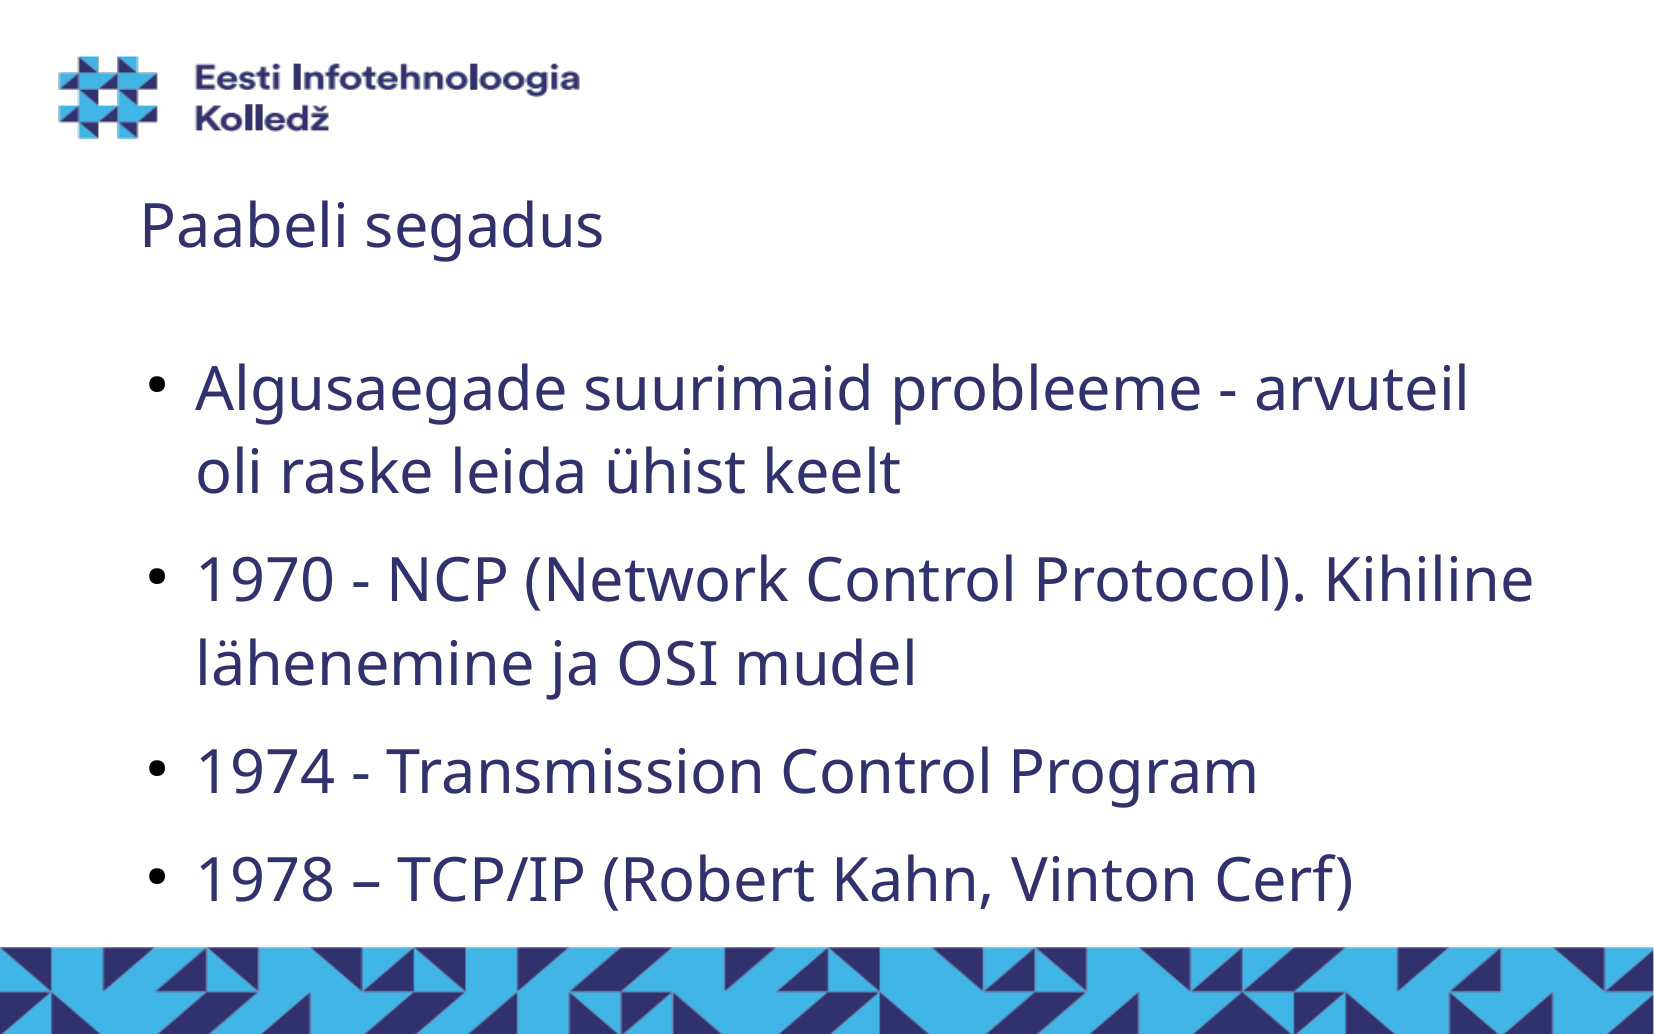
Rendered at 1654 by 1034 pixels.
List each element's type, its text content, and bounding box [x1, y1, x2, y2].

list Algusaegade suurimaid probleeme - arvuteil oli raske leida ühist keelt 1970 - NCP (Network Control Protocol). Kihiline lähenemine ja OSI mudel 1974 - Transmission Control Program 1978 – TCP/IP (Robert Kahn, Vinton Cerf) [129, 344, 1548, 926]
title Paabeli segadus [139, 137, 1548, 310]
